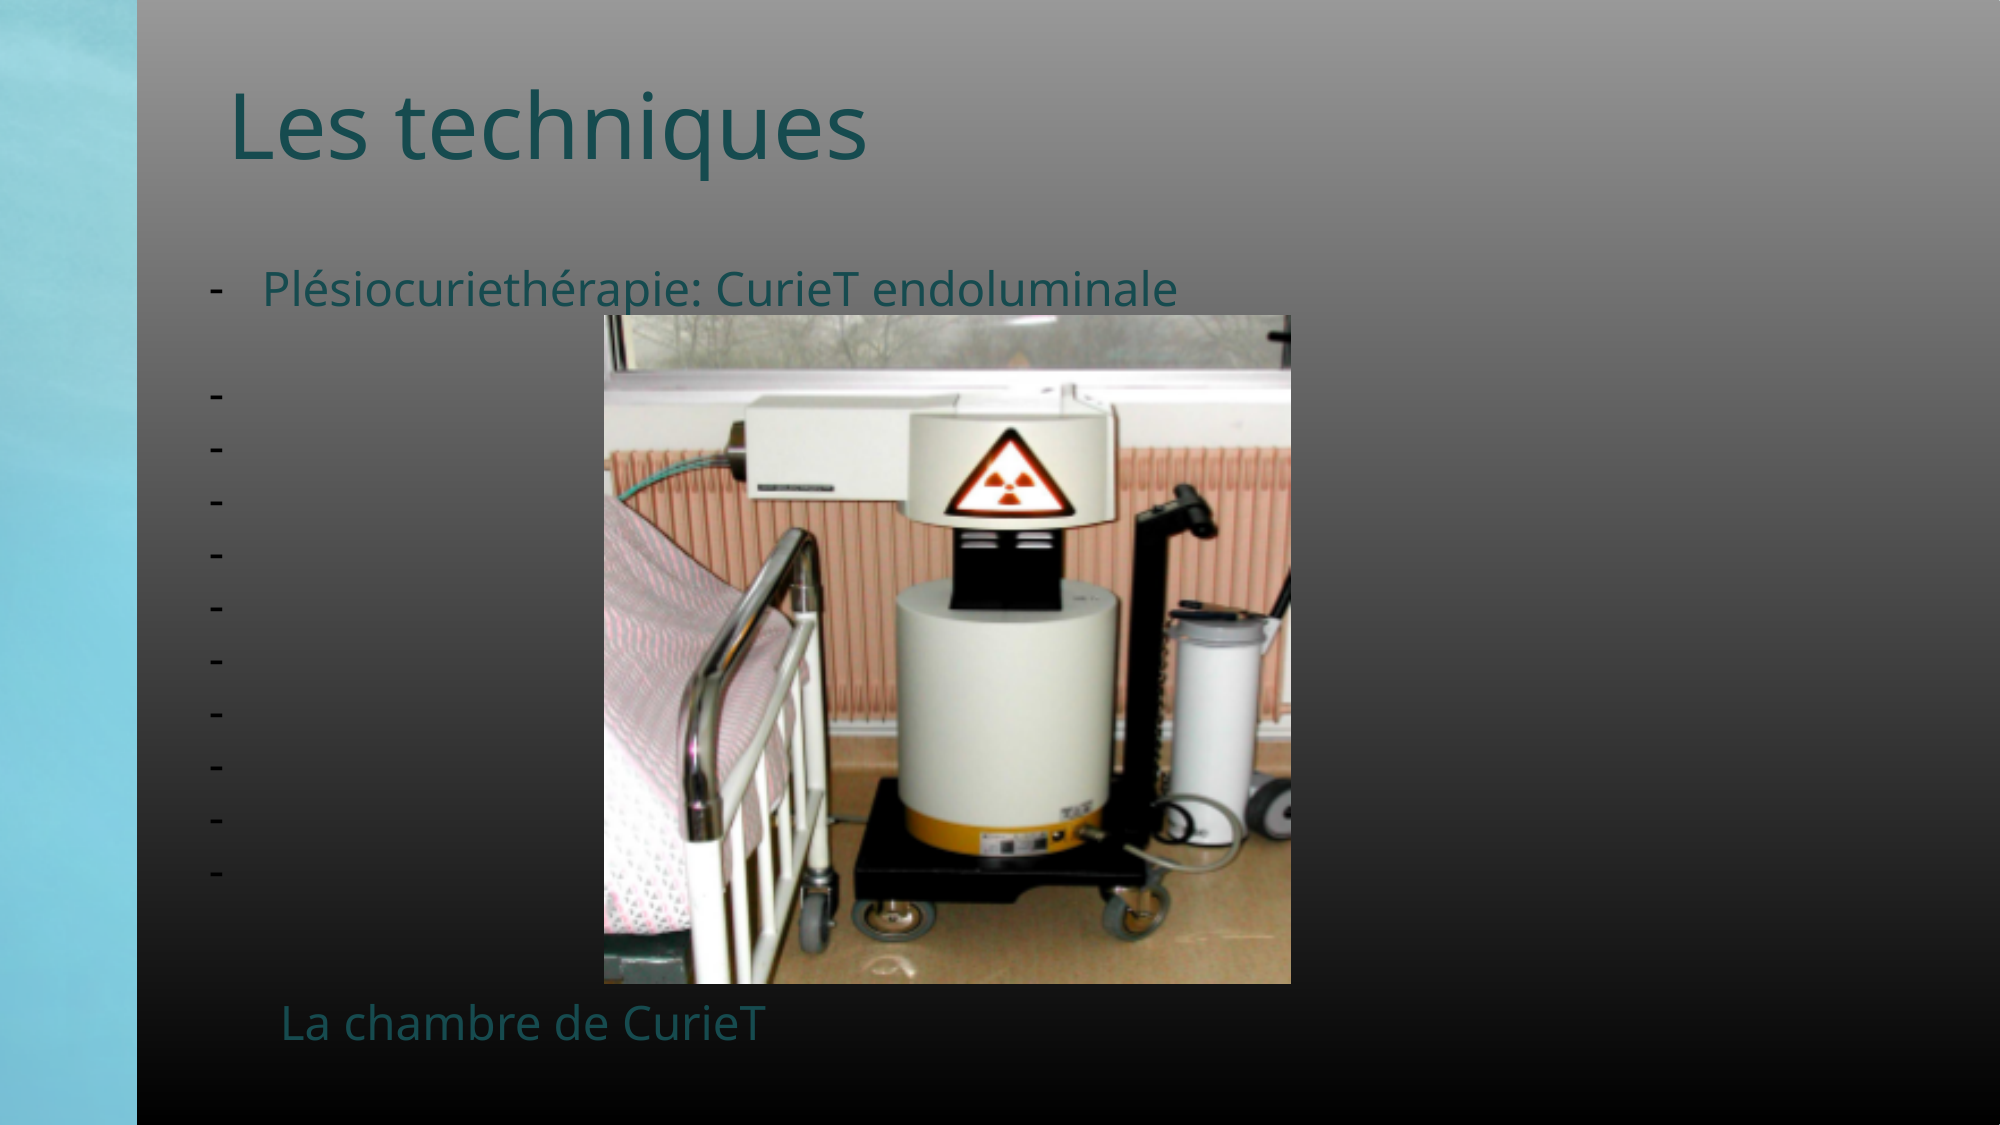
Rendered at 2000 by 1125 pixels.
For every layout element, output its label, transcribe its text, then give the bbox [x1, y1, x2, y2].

picture [604, 315, 1291, 984]
title Les techniques [212, 62, 1728, 188]
list Plésiocuriethérapie: CurieT endoluminale La chambre de CurieT [193, 199, 1981, 1060]
